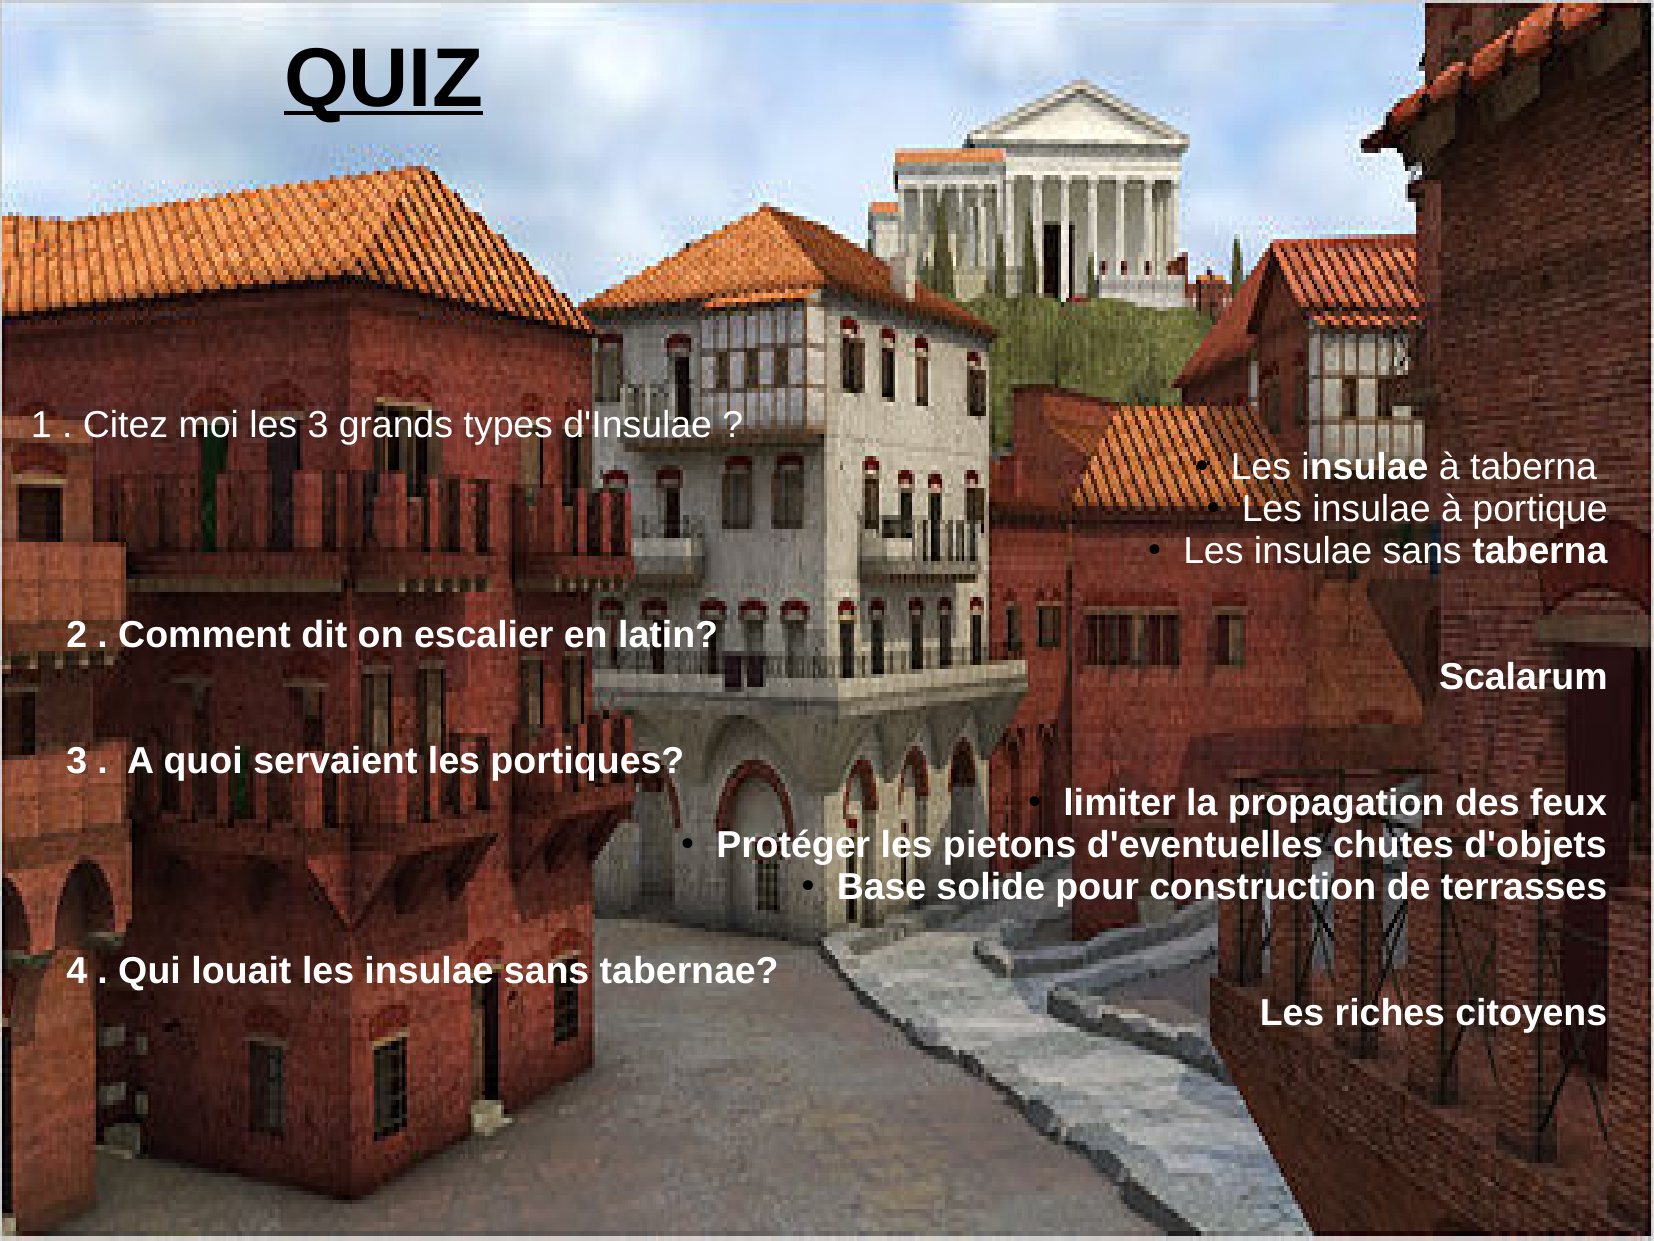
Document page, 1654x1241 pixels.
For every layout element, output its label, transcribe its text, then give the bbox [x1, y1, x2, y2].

text_box 1 . Citez moi les 3 grands types d'Insulae ? Les insulae à taberna Les insulae à portique Les insulae sans taberna 2 . Comment dit on escalier en latin? Scalarum 3 . A quoi servaient les portiques? limiter la propagation des feux Protéger les pietons d'eventuelles chutes d'objets Base solide pour construction de terrasses 4 . Qui louait les insulae sans tabernae? Les riches citoyens [16, 396, 1623, 1041]
text_box QUIZ [35, 23, 733, 132]
picture [0, 0, 1654, 1241]
